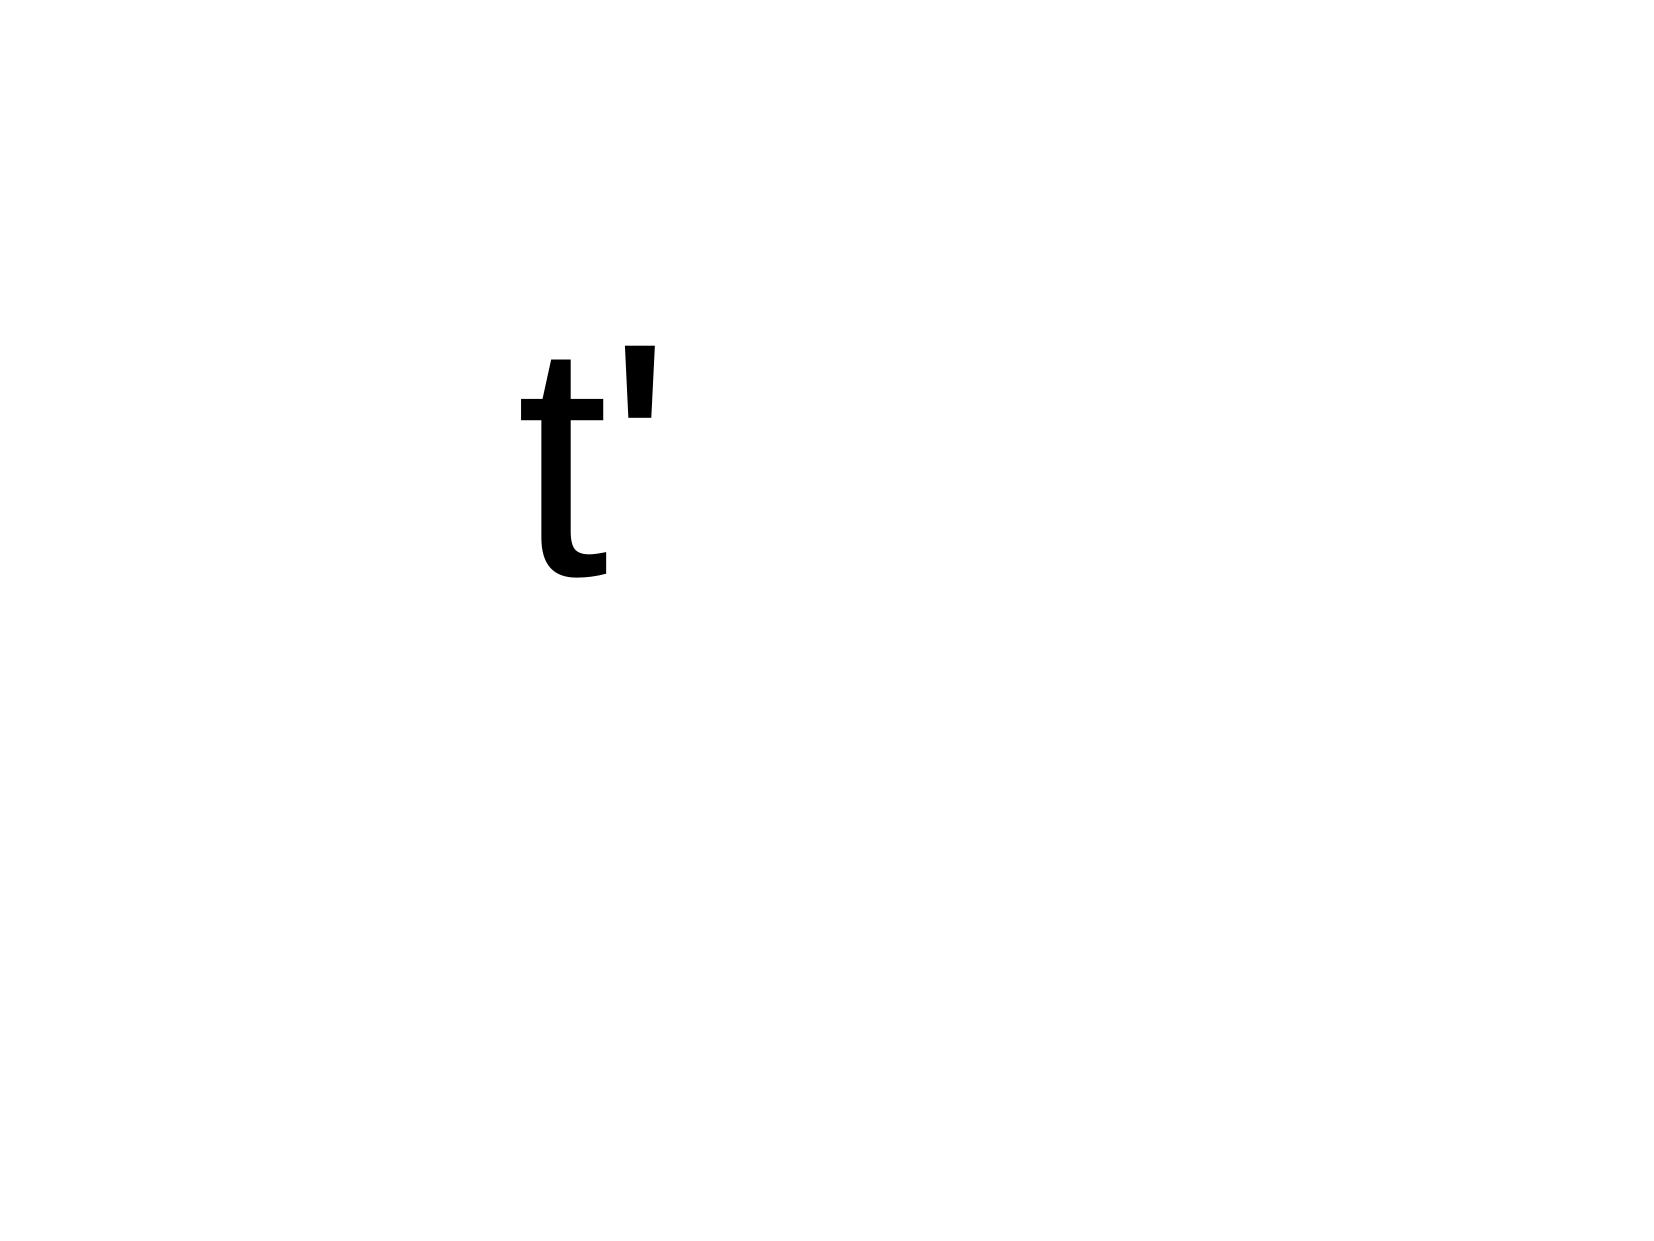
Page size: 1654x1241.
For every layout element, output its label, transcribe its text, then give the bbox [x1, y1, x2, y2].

text_box t' [501, 265, 1447, 653]
